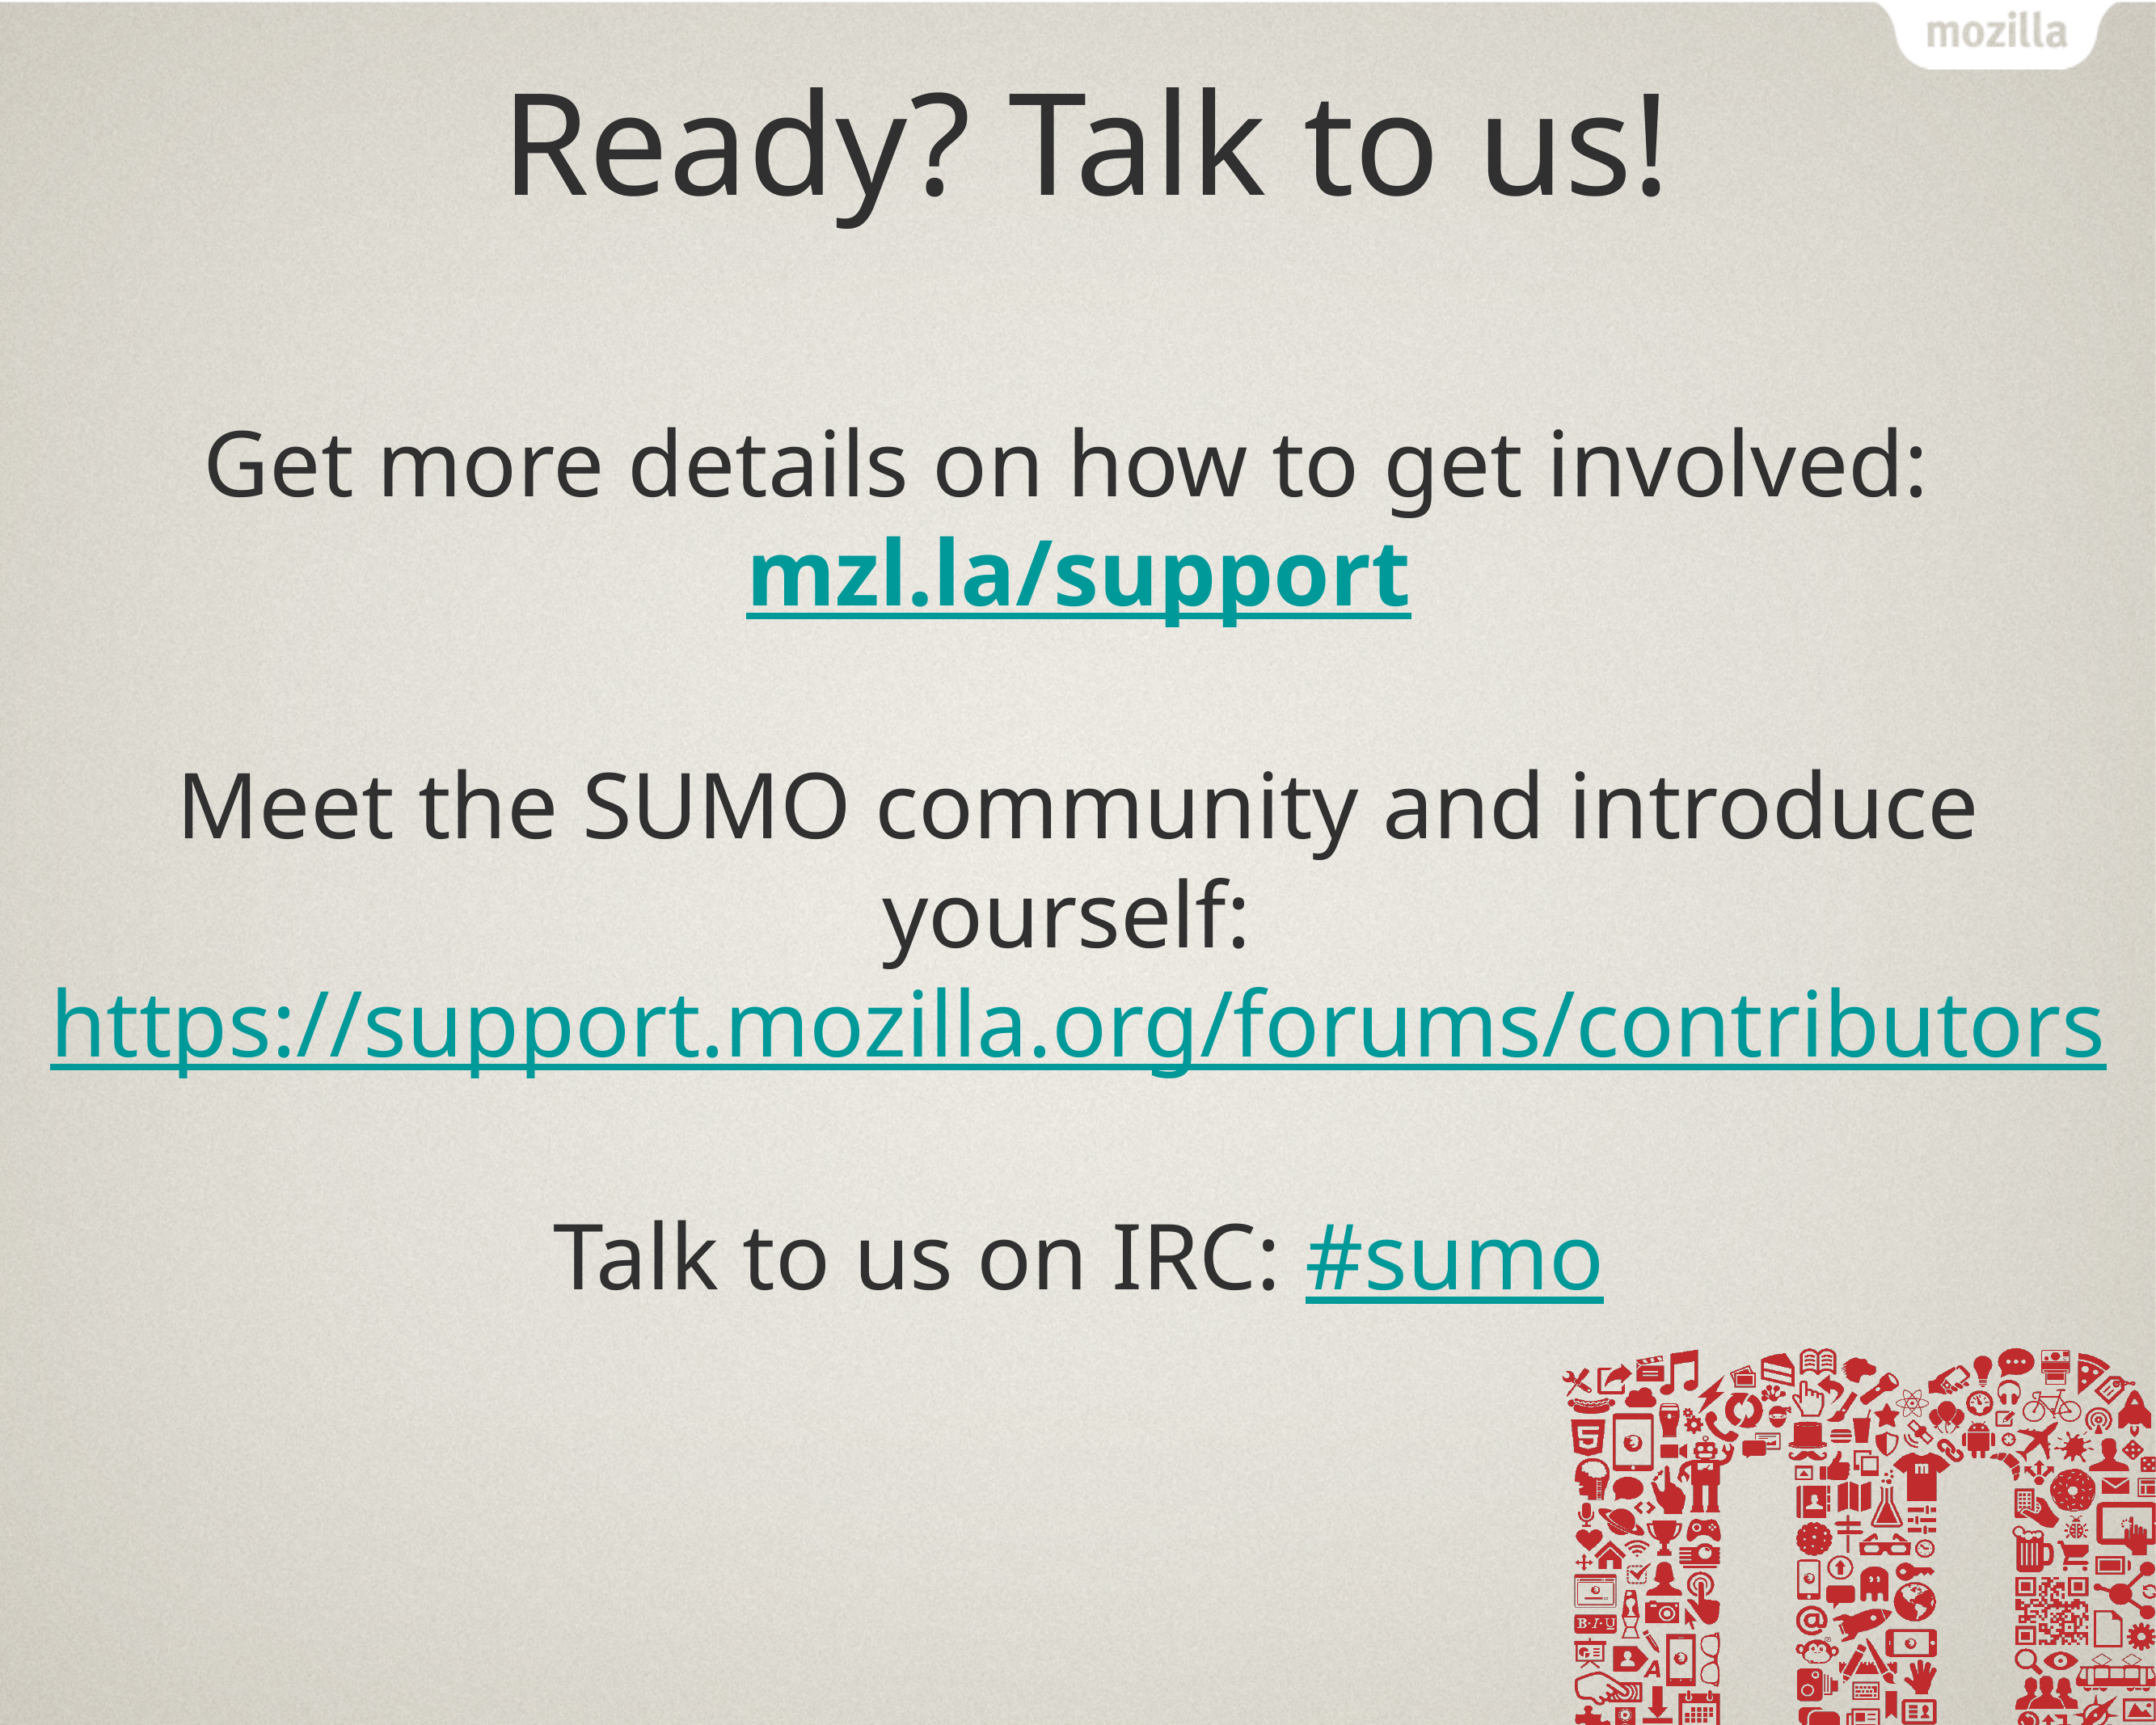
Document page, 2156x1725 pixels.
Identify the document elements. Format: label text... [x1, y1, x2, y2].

picture [0, 0, 2156, 1725]
text_box Get more details on how to get involved: mzl.la/support Meet the SUMO community and introduce yourself: https://support.mozilla.org/forums/contributors Talk to us on IRC: #sumo [41, 306, 2116, 1641]
title Ready? Talk to us! [67, 3, 2106, 275]
